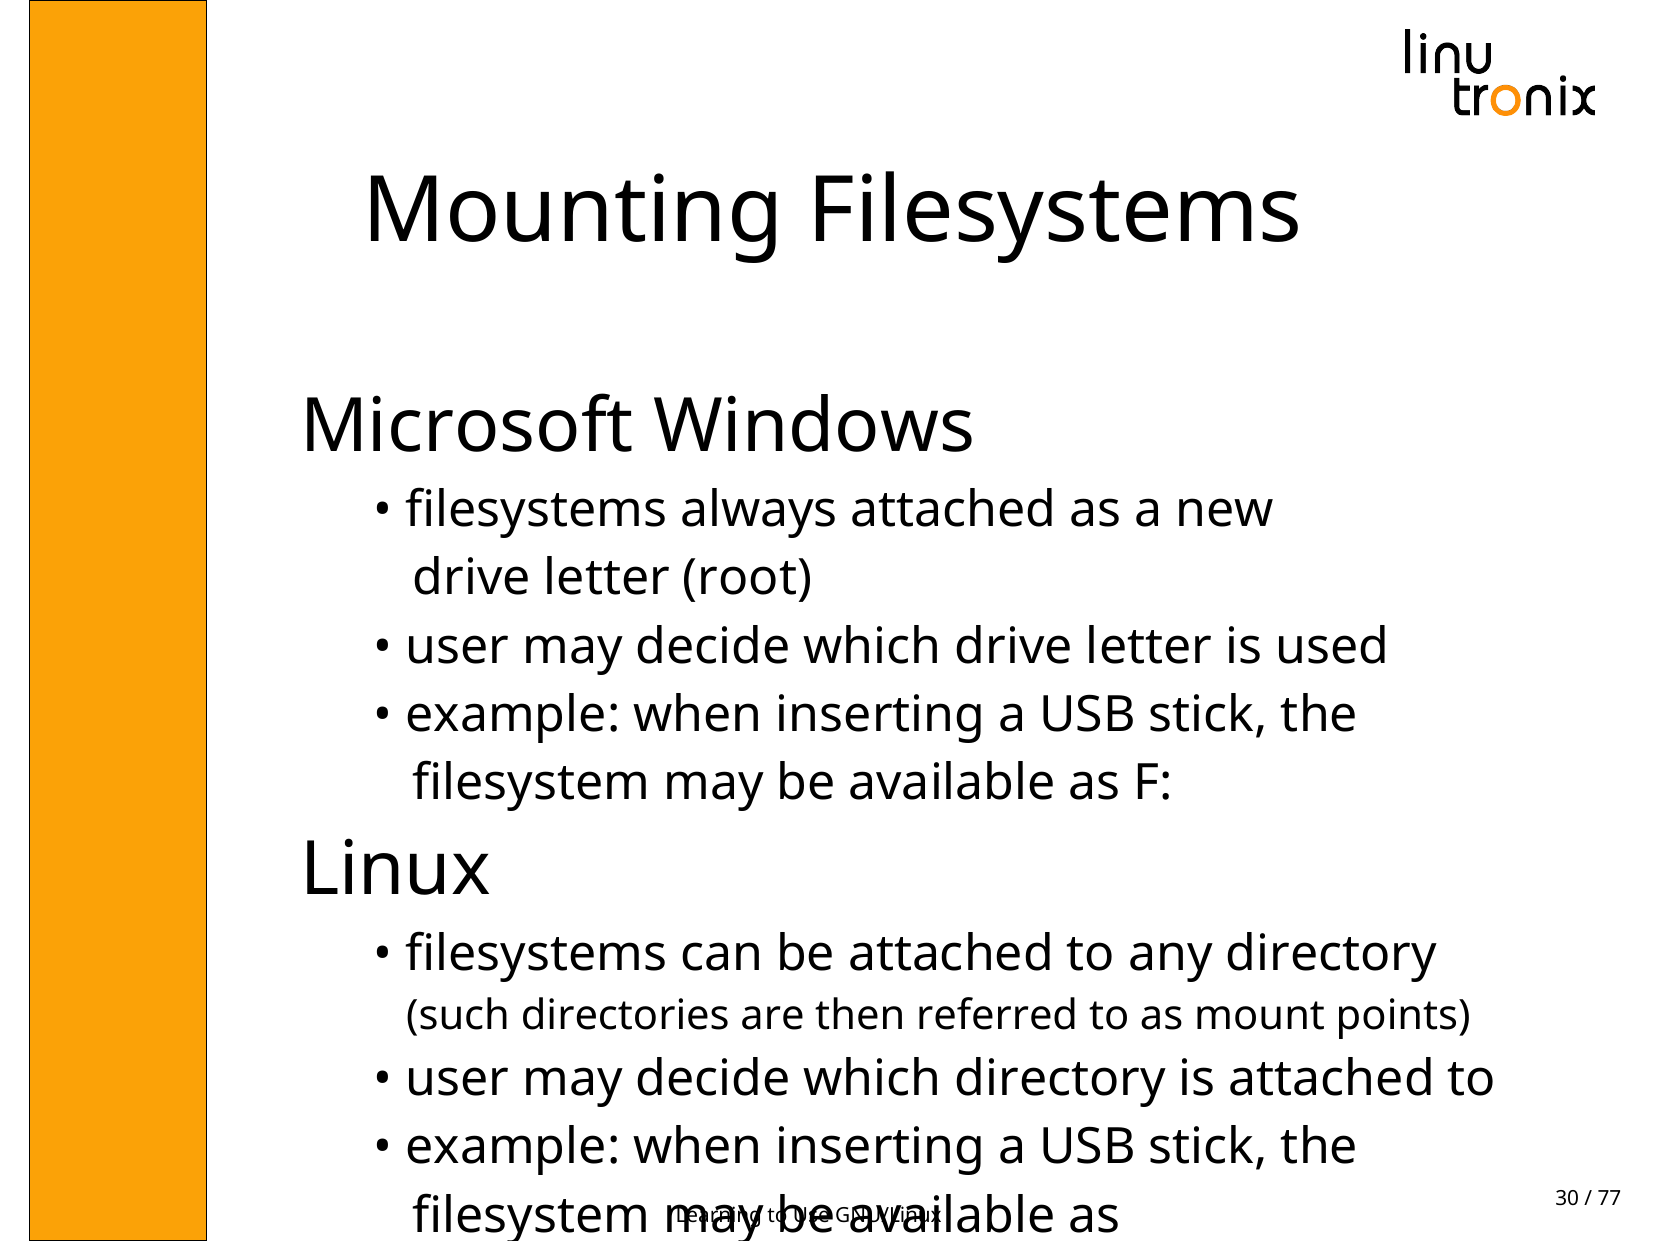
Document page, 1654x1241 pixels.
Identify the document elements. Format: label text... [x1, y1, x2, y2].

text_box Microsoft Windows • filesystems always attached as a new drive letter (root) • user may decide which drive letter is used • example: when inserting a USB stick, the filesystem may be available as F: Linux • filesystems can be attached to any directory (such directories are then referred to as mount points) • user may decide which directory is attached to • example: when inserting a USB stick, the filesystem may be available as /USB Sticks/Vacation Pictures [300, 370, 1621, 1177]
picture [1405, 29, 1595, 116]
text_box Mounting Filesystems [362, 143, 1355, 263]
